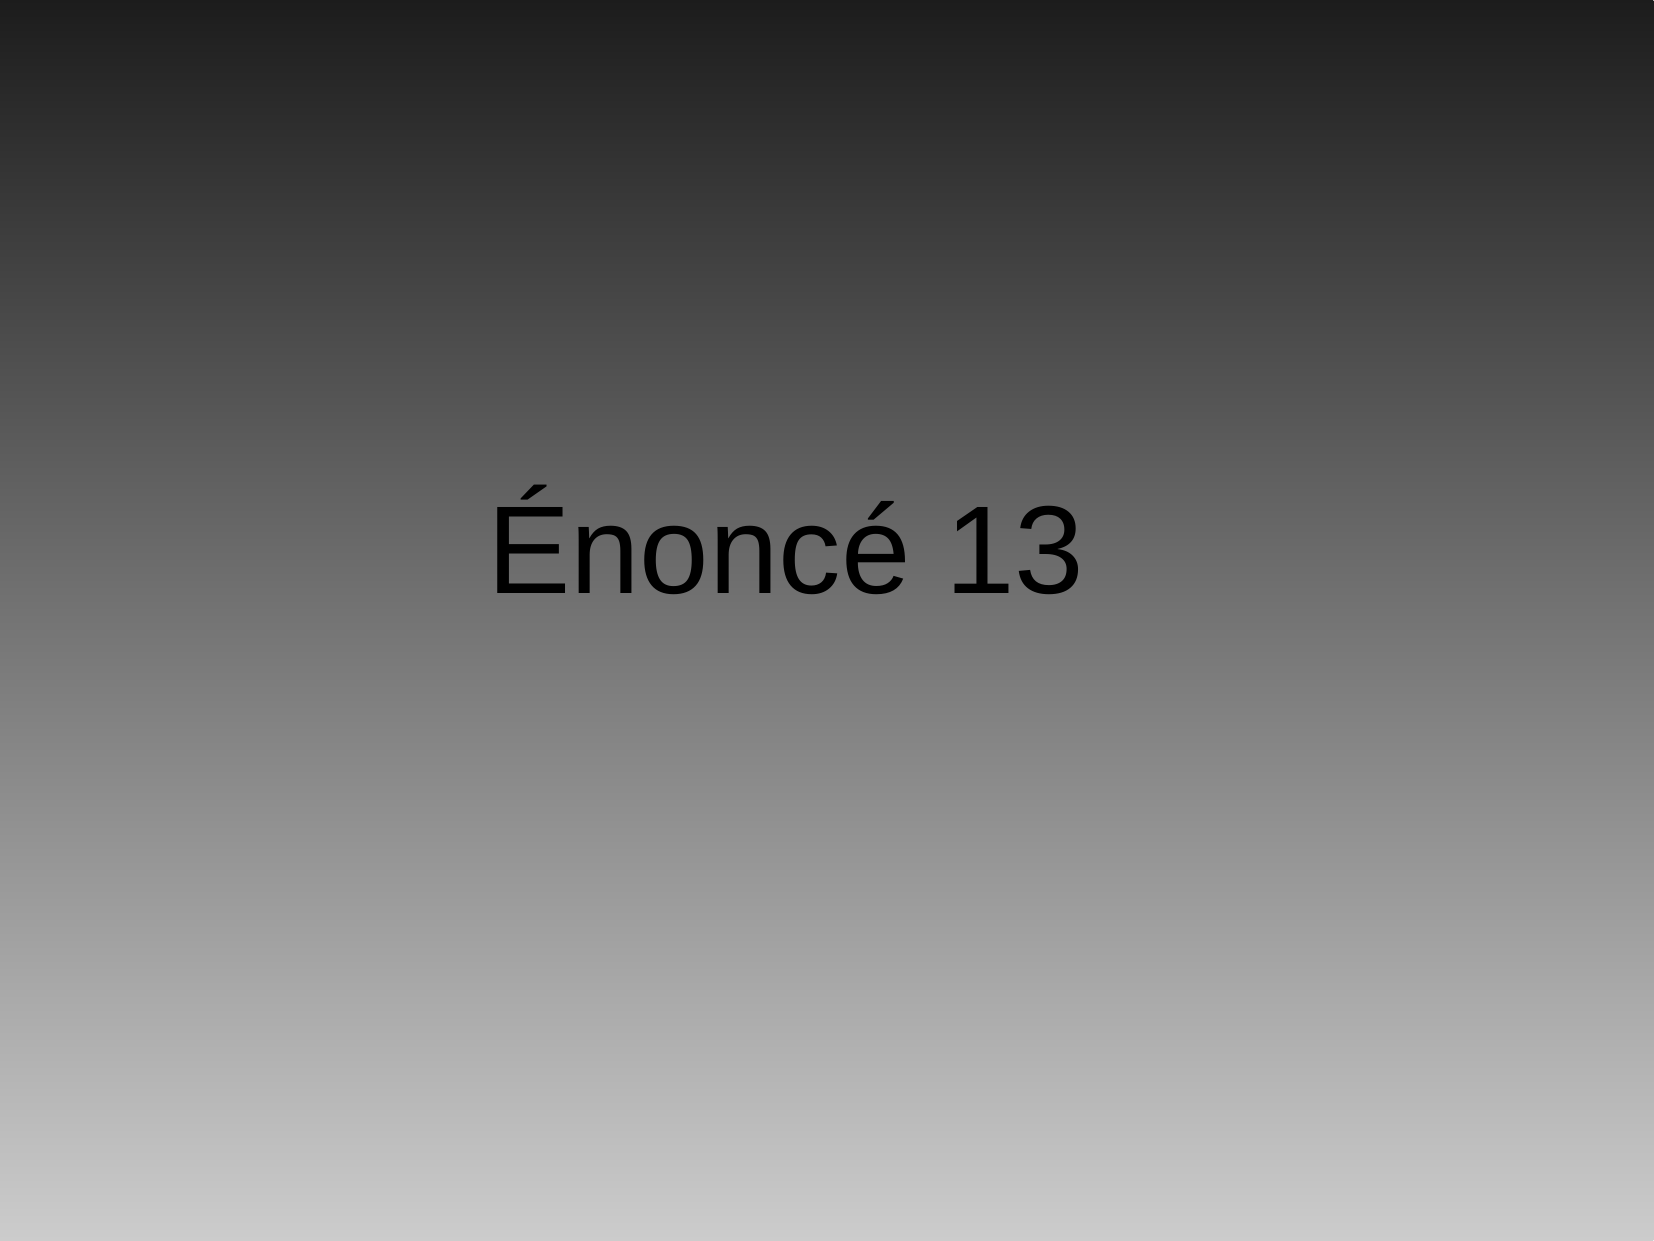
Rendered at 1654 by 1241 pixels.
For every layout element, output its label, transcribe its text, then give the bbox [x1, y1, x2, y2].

text_box Énoncé 13 [472, 472, 1152, 628]
